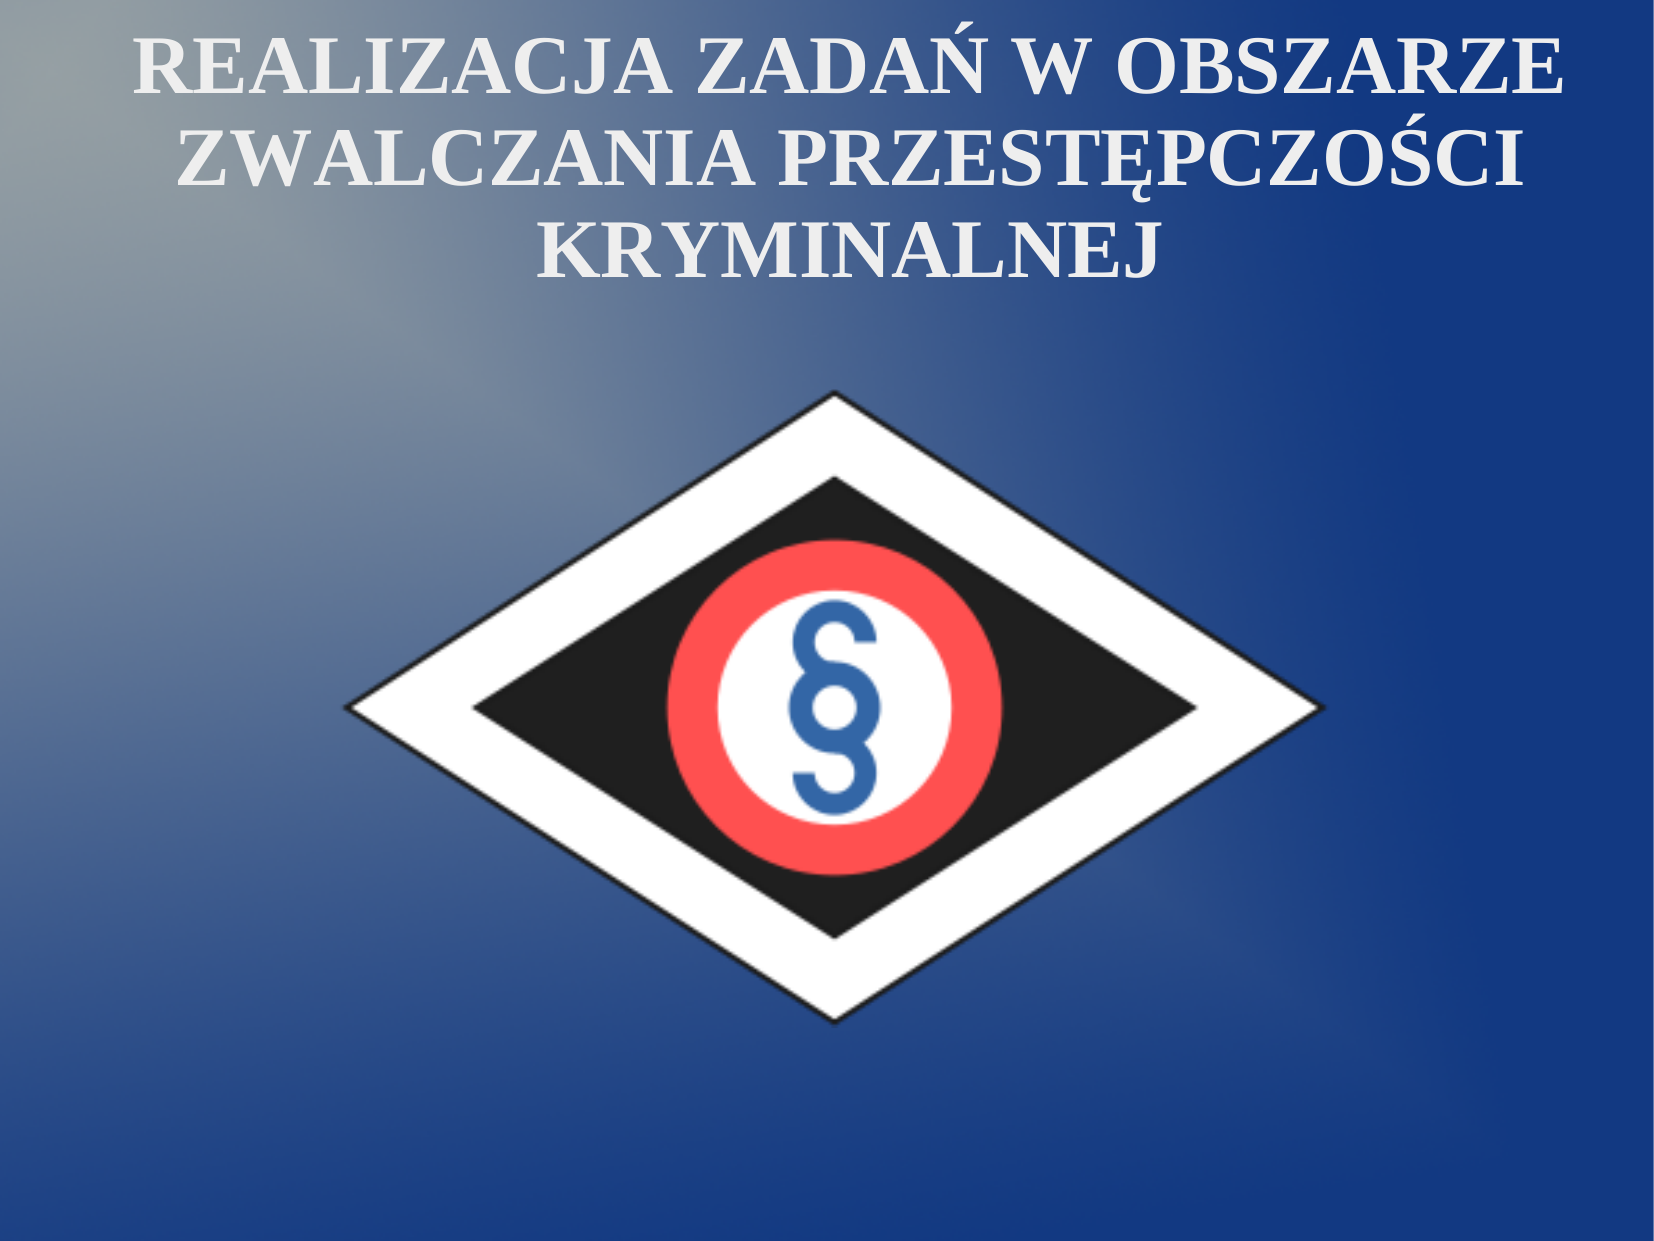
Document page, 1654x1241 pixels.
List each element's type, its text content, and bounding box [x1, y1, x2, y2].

picture [0, 0, 1654, 1241]
title REALIZACJA ZADAŃ W OBSZARZE ZWALCZANIA PRZESTĘPCZOŚCI KRYMINALNEJ [106, 0, 1595, 343]
